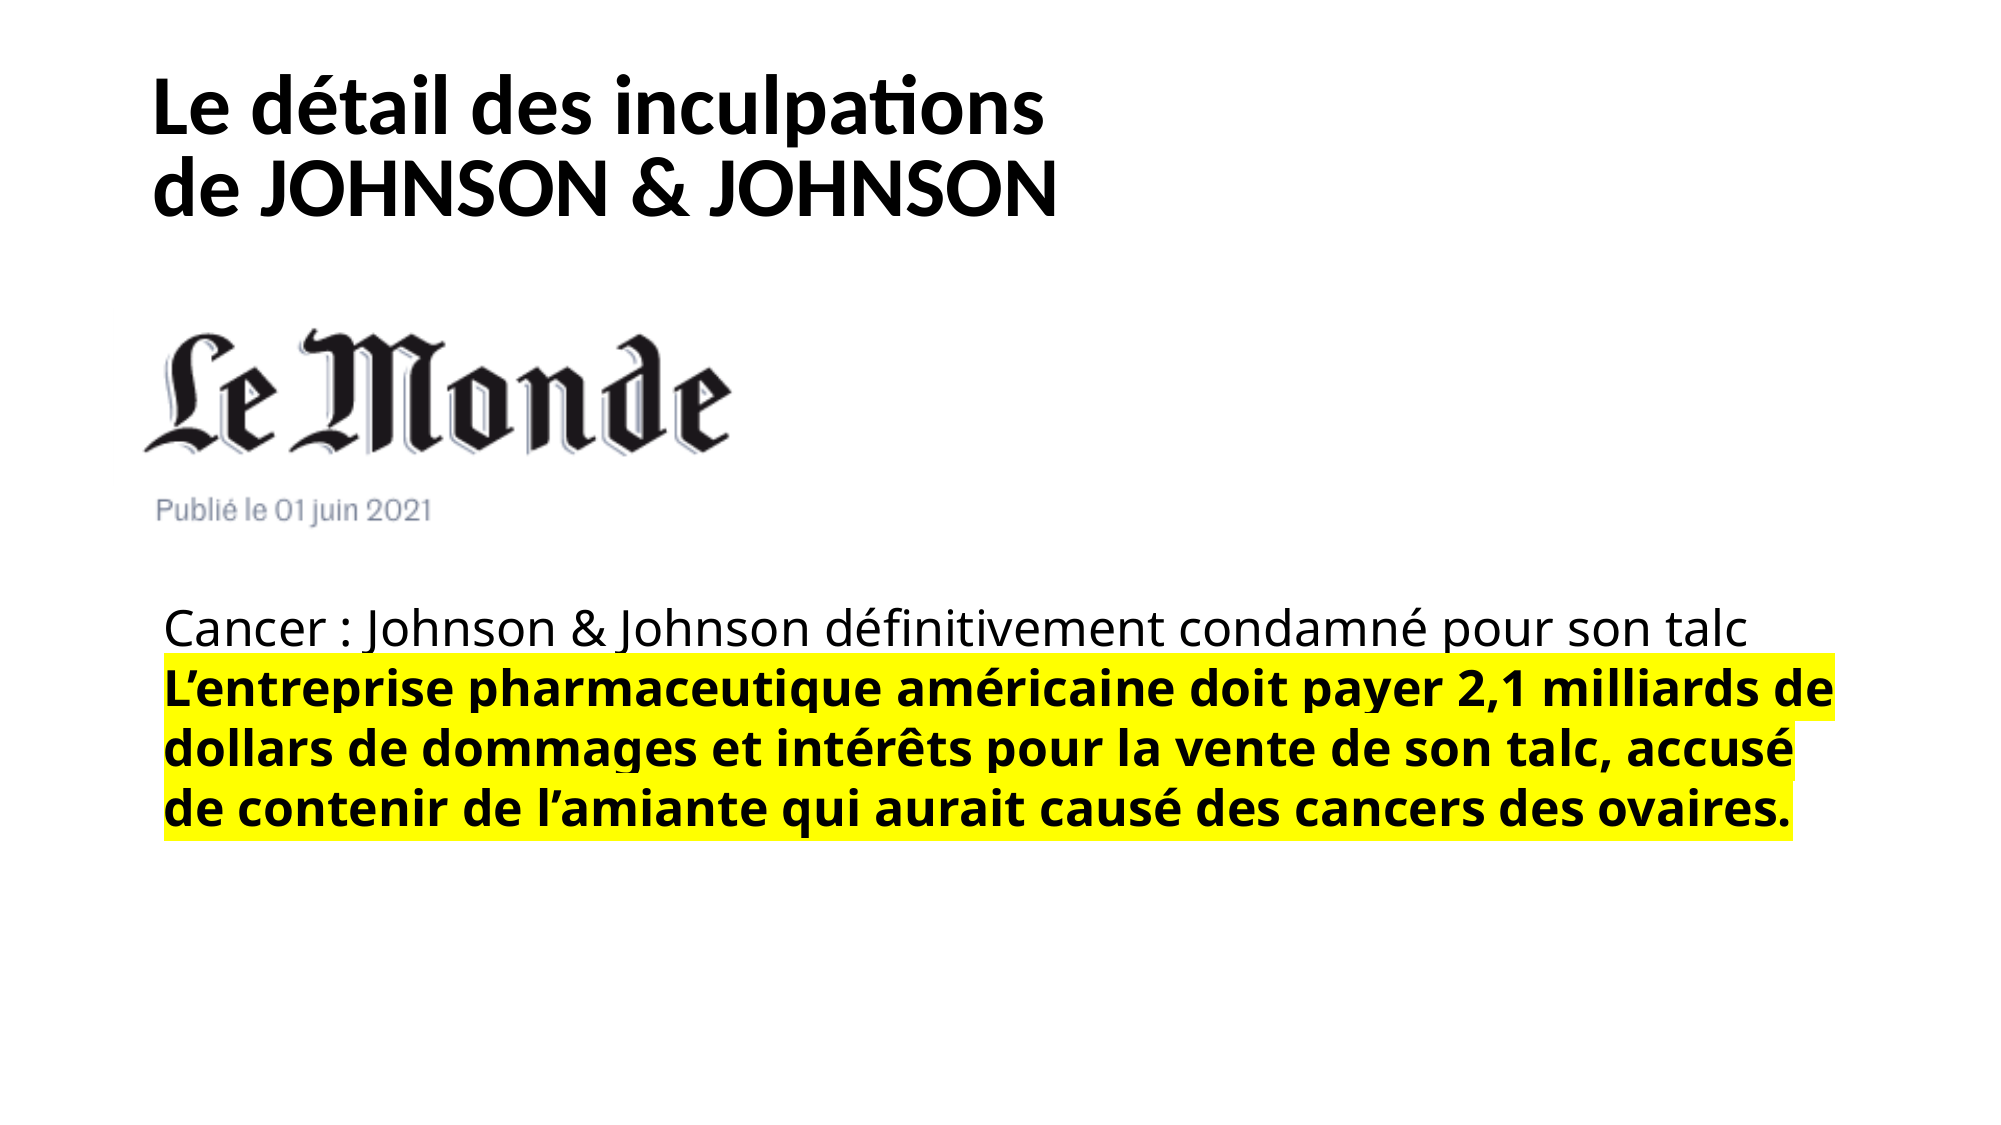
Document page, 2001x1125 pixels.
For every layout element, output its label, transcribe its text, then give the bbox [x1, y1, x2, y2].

text_box Cancer : Johnson & Johnson définitivement condamné pour son talc L’entreprise pharmaceutique américaine doit payer 2,1 milliards de dollars de dommages et intérêts pour la vente de son talc, accusé de contenir de l’amiante qui aurait causé des cancers des ovaires. [148, 589, 1879, 844]
text_box Le détail des inculpations de JOHNSON & JOHNSON [137, 59, 1788, 243]
picture [112, 308, 765, 536]
